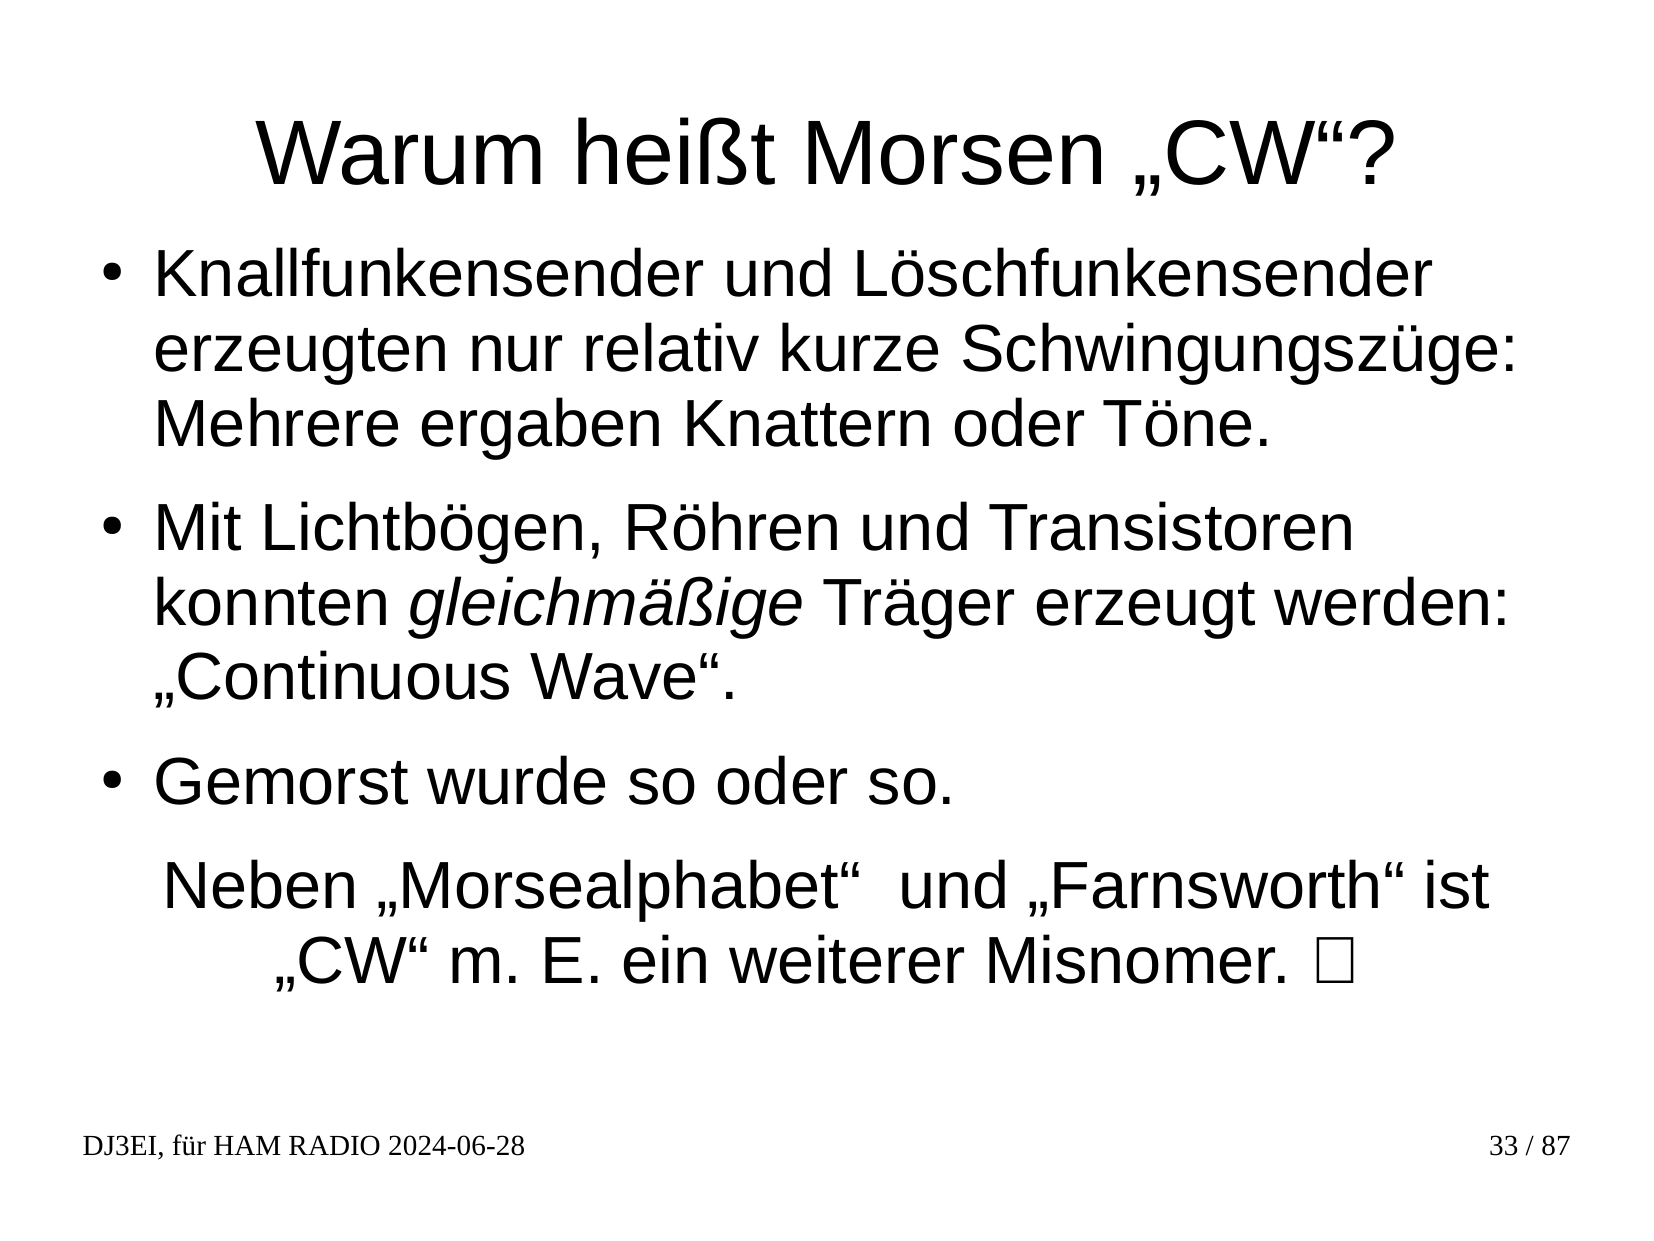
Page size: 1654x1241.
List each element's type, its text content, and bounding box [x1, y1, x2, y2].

list Knallfunkensender und Löschfunkensender erzeugten nur relativ kurze Schwingungszüge: Mehrere ergaben Knattern oder Töne. Mit Lichtbögen, Röhren und Transistoren konnten gleichmäßige Träger erzeugt werden: „Continuous Wave“. Gemorst wurde so oder so. Neben „Morsealphabet“ und „Farnsworth“ ist „CW“ m. E. ein weiterer Misnomer. 🤷 [82, 236, 1571, 1052]
title Warum heißt Morsen „CW“? [82, 49, 1571, 236]
